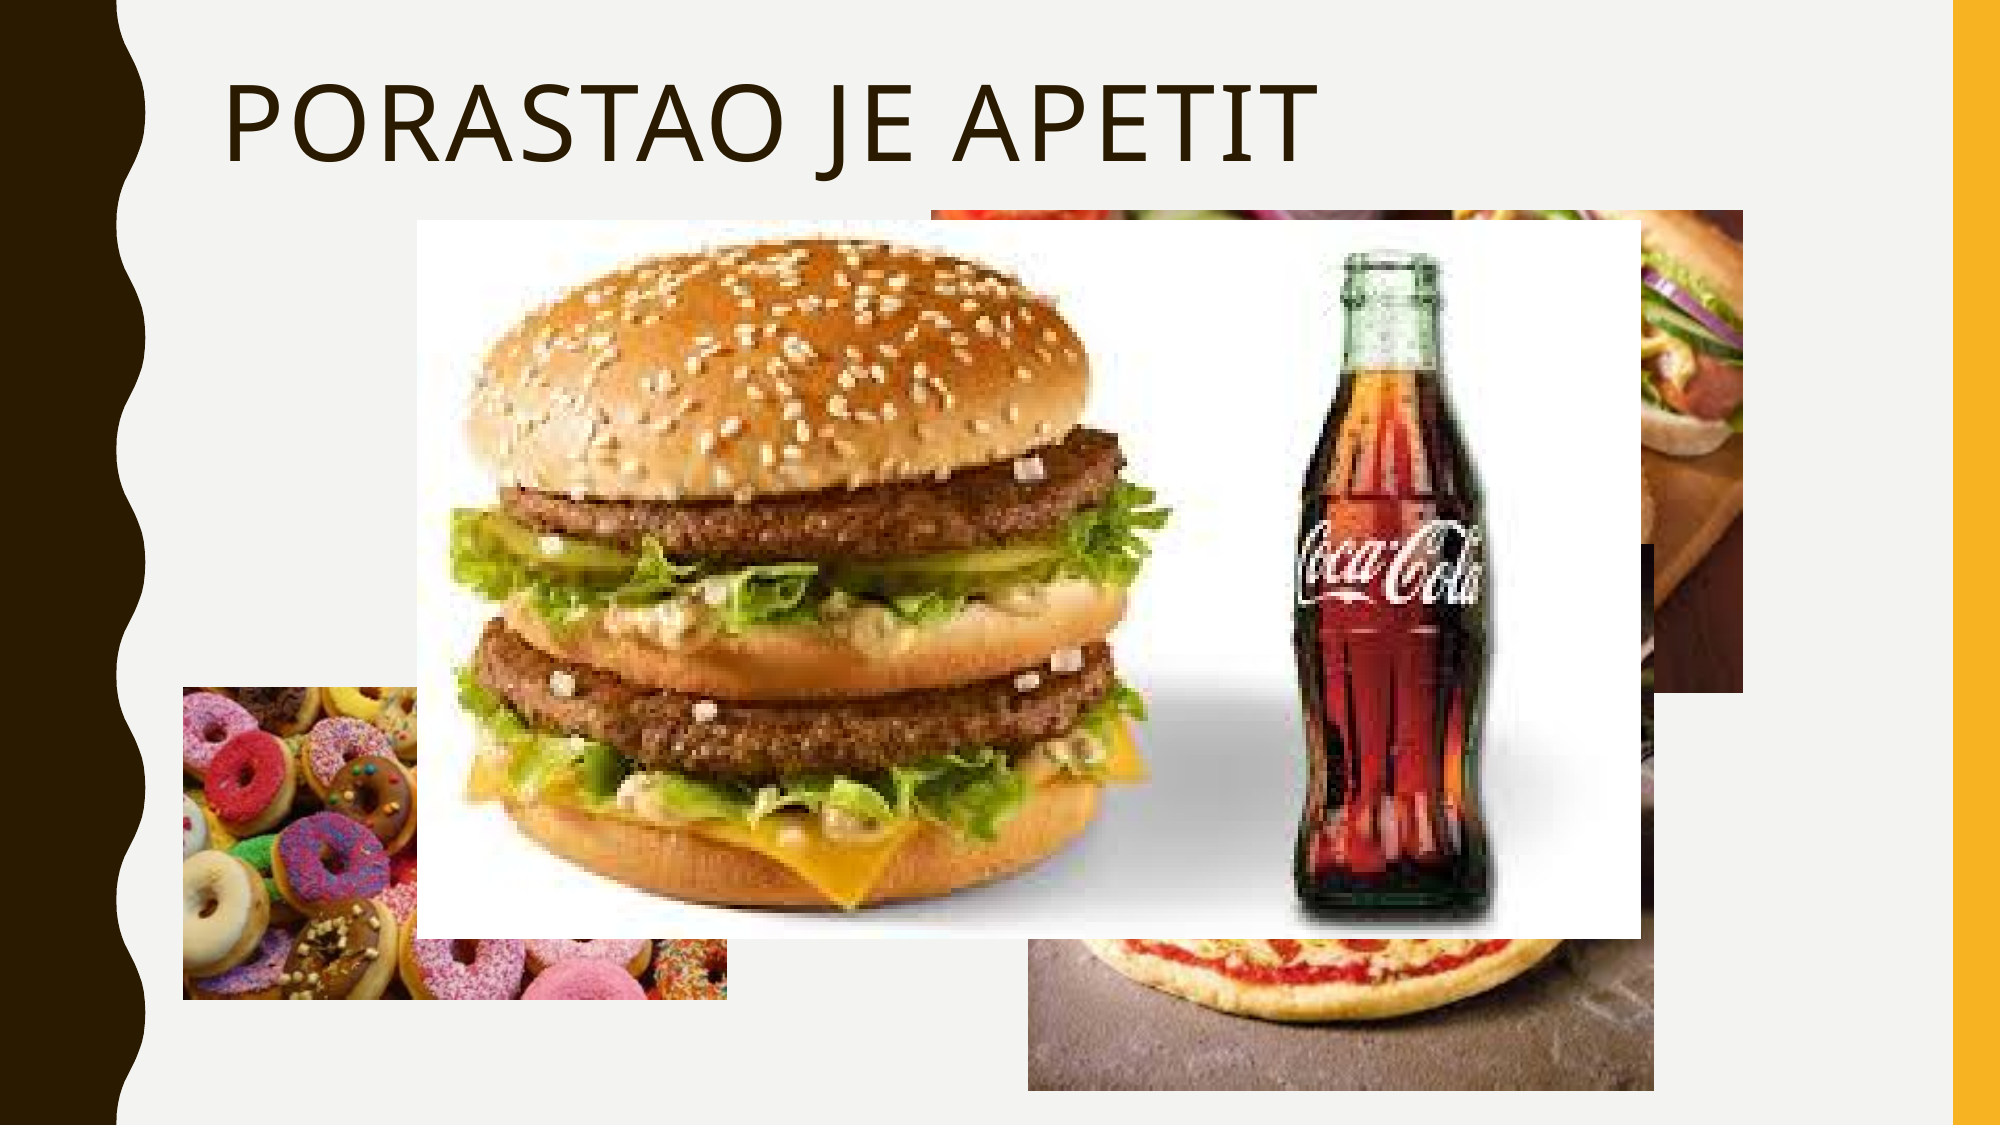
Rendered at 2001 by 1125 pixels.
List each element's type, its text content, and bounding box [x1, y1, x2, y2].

picture [183, 210, 1743, 1091]
title Porastao je apetit [205, 62, 1876, 308]
